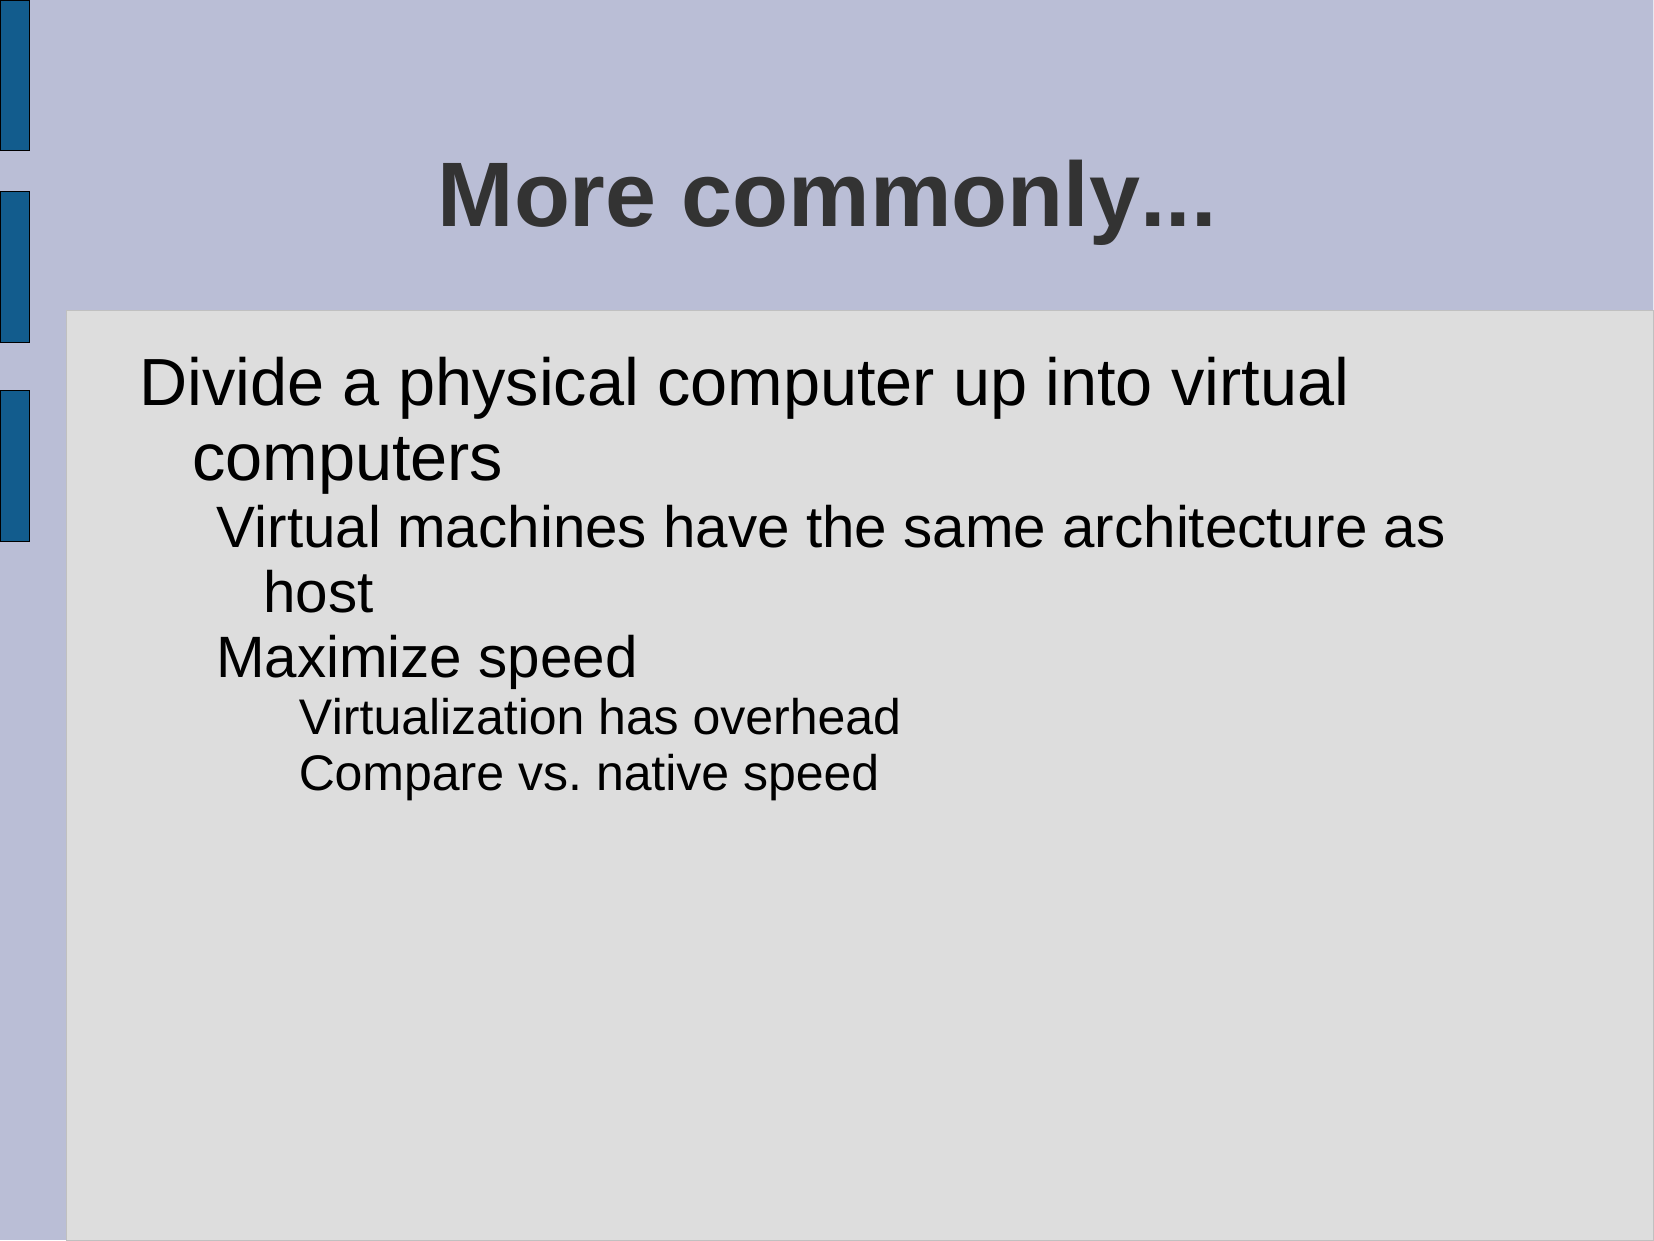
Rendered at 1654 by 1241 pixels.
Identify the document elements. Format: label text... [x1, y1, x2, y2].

list Divide a physical computer up into virtual computers Virtual machines have the same architecture as host Maximize speed Virtualization has overhead Compare vs. native speed [121, 344, 1534, 1127]
title More commonly... [121, 91, 1534, 299]
